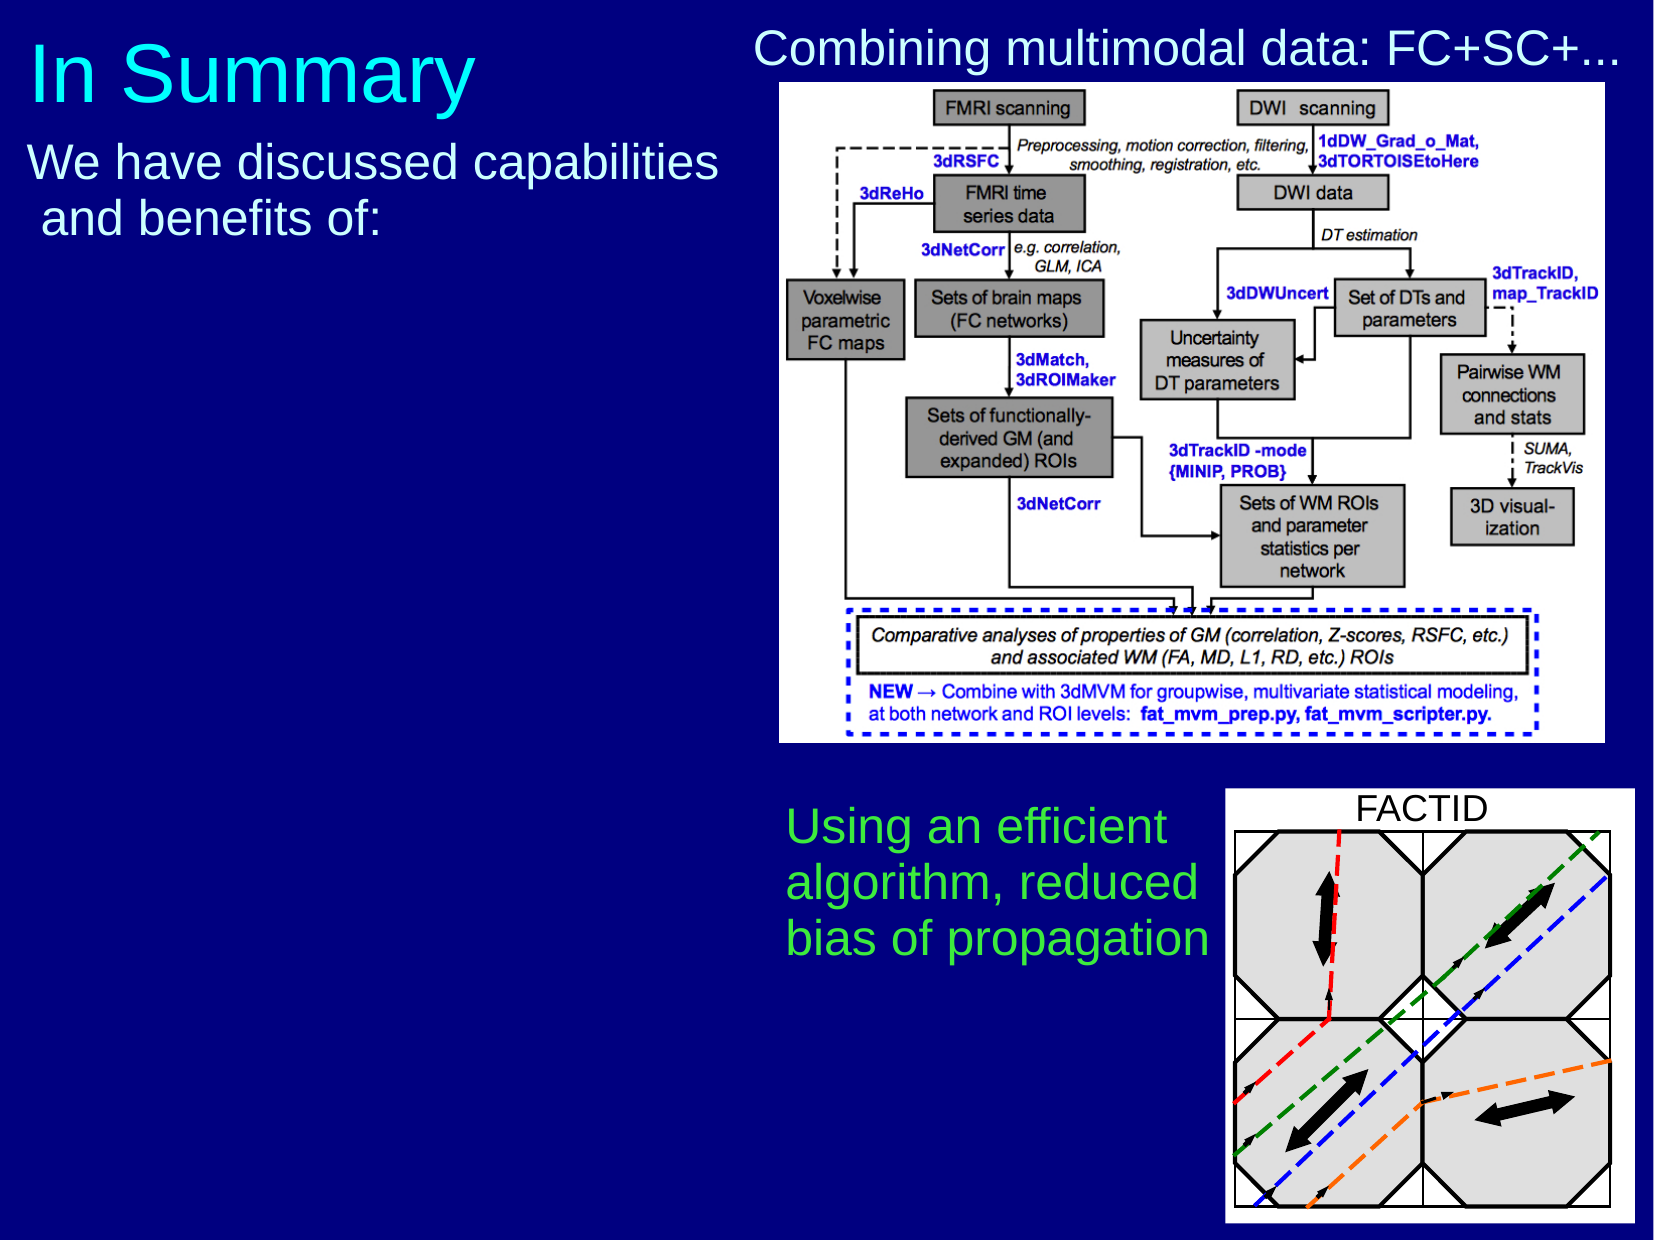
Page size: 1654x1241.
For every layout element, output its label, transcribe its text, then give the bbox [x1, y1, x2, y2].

text_box [1236, 1020, 1422, 1205]
text_box We have discussed capabilities and benefits of: [11, 126, 736, 254]
text_box [1424, 1020, 1609, 1205]
picture [779, 82, 1605, 743]
text_box [1225, 788, 1635, 1224]
text_box [1225, 788, 1340, 830]
text_box [1236, 833, 1422, 1018]
text_box Using an efficient algorithm, reduced bias of propagation [770, 791, 1244, 974]
title In Summary [5, 6, 500, 142]
text_box FACTID [1424, 833, 1463, 838]
text_box [1424, 833, 1609, 1018]
text_box Combining multimodal data: FC+SC+... [738, 12, 1639, 90]
text_box FACTID [1382, 833, 1422, 838]
text_box FACTID [1340, 776, 1504, 830]
